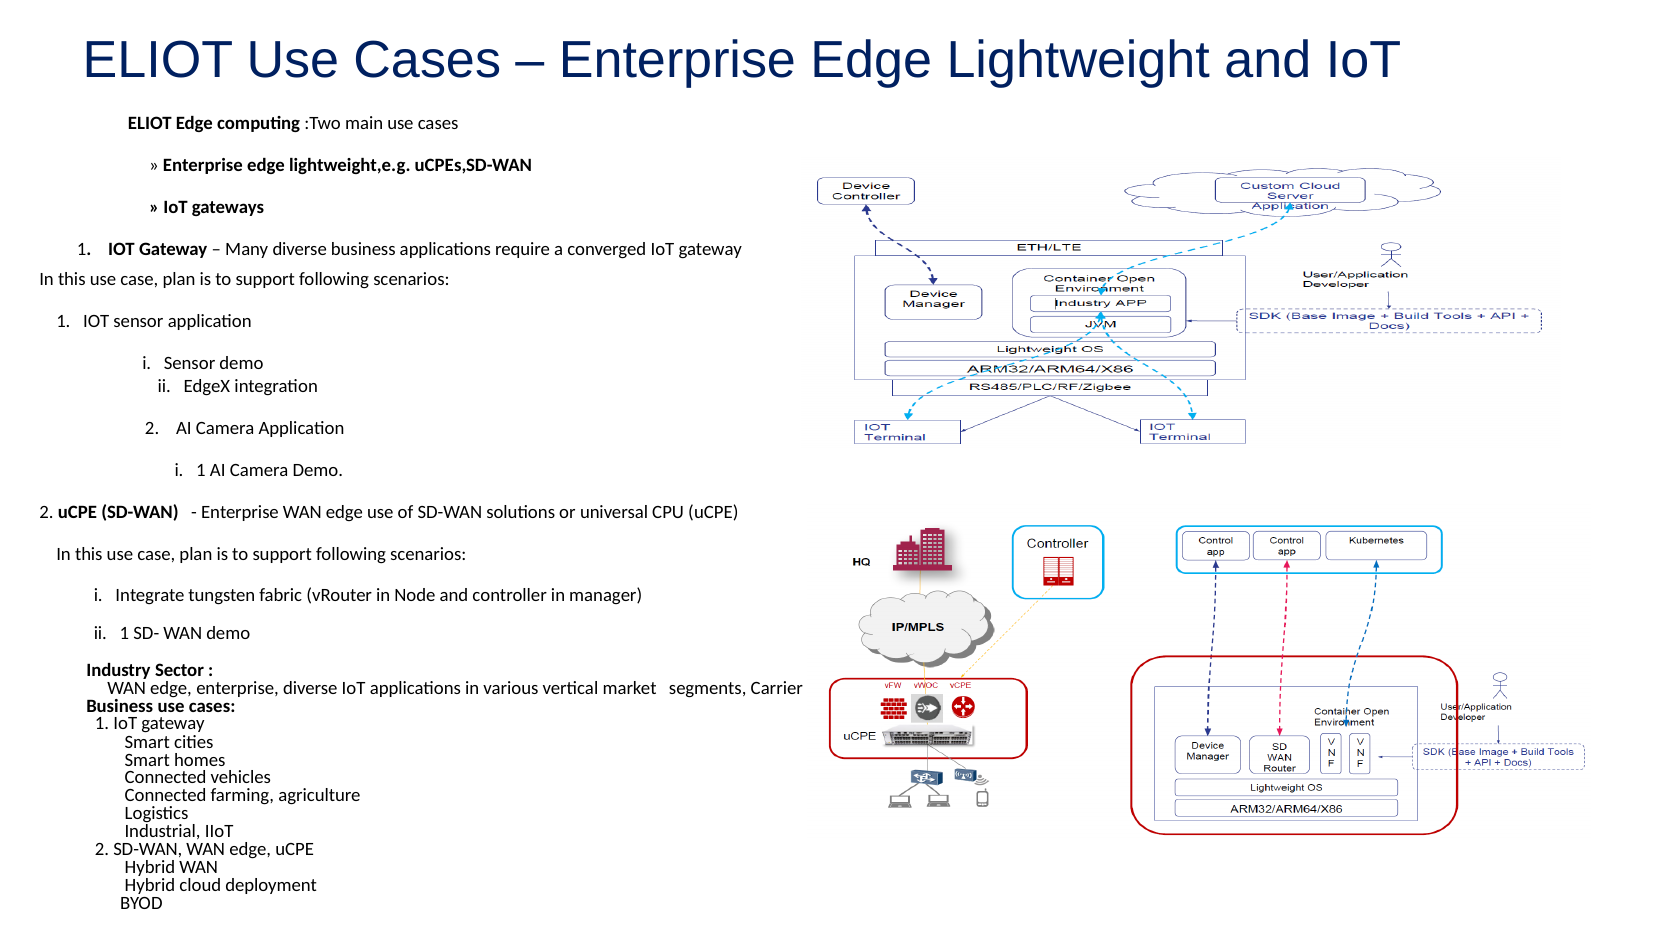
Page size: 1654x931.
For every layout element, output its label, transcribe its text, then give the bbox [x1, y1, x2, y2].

list ELIOT Edge computing :Two main use cases » Enterprise edge lightweight,e.g. uCPEs,SD-WAN » IoT gateways 1. IOT Gateway – Many diverse business applications require a converged IoT gateway In this use case, plan is to support following scenarios: 1. IOT sensor application i. Sensor demo ii. EdgeX integration 2. AI Camera Application i. 1 AI Camera Demo. 2. uCPE (SD-WAN) - Enterprise WAN edge use of SD-WAN solutions or universal CPU (uCPE) In this use case, plan is to support following scenarios: i. Integrate tungsten fabric (vRouter in Node and controller in manager) ii. 1 SD- WAN demo Industry Sector : WAN edge, enterprise, diverse IoT applications in various vertical market segments, Carrier Business use cases: 1. IoT gateway Smart cities Smart homes Connected vehicles Connected farming, agriculture Logistics Industrial, IIoT 2. SD-WAN, WAN edge, uCPE Hybrid WAN Hybrid cloud deployment BYOD [39, 115, 1638, 931]
title ELIOT Use Cases – Enterprise Edge Lightweight and IoT [82, 10, 1571, 103]
picture [807, 500, 1591, 838]
picture [801, 155, 1561, 448]
